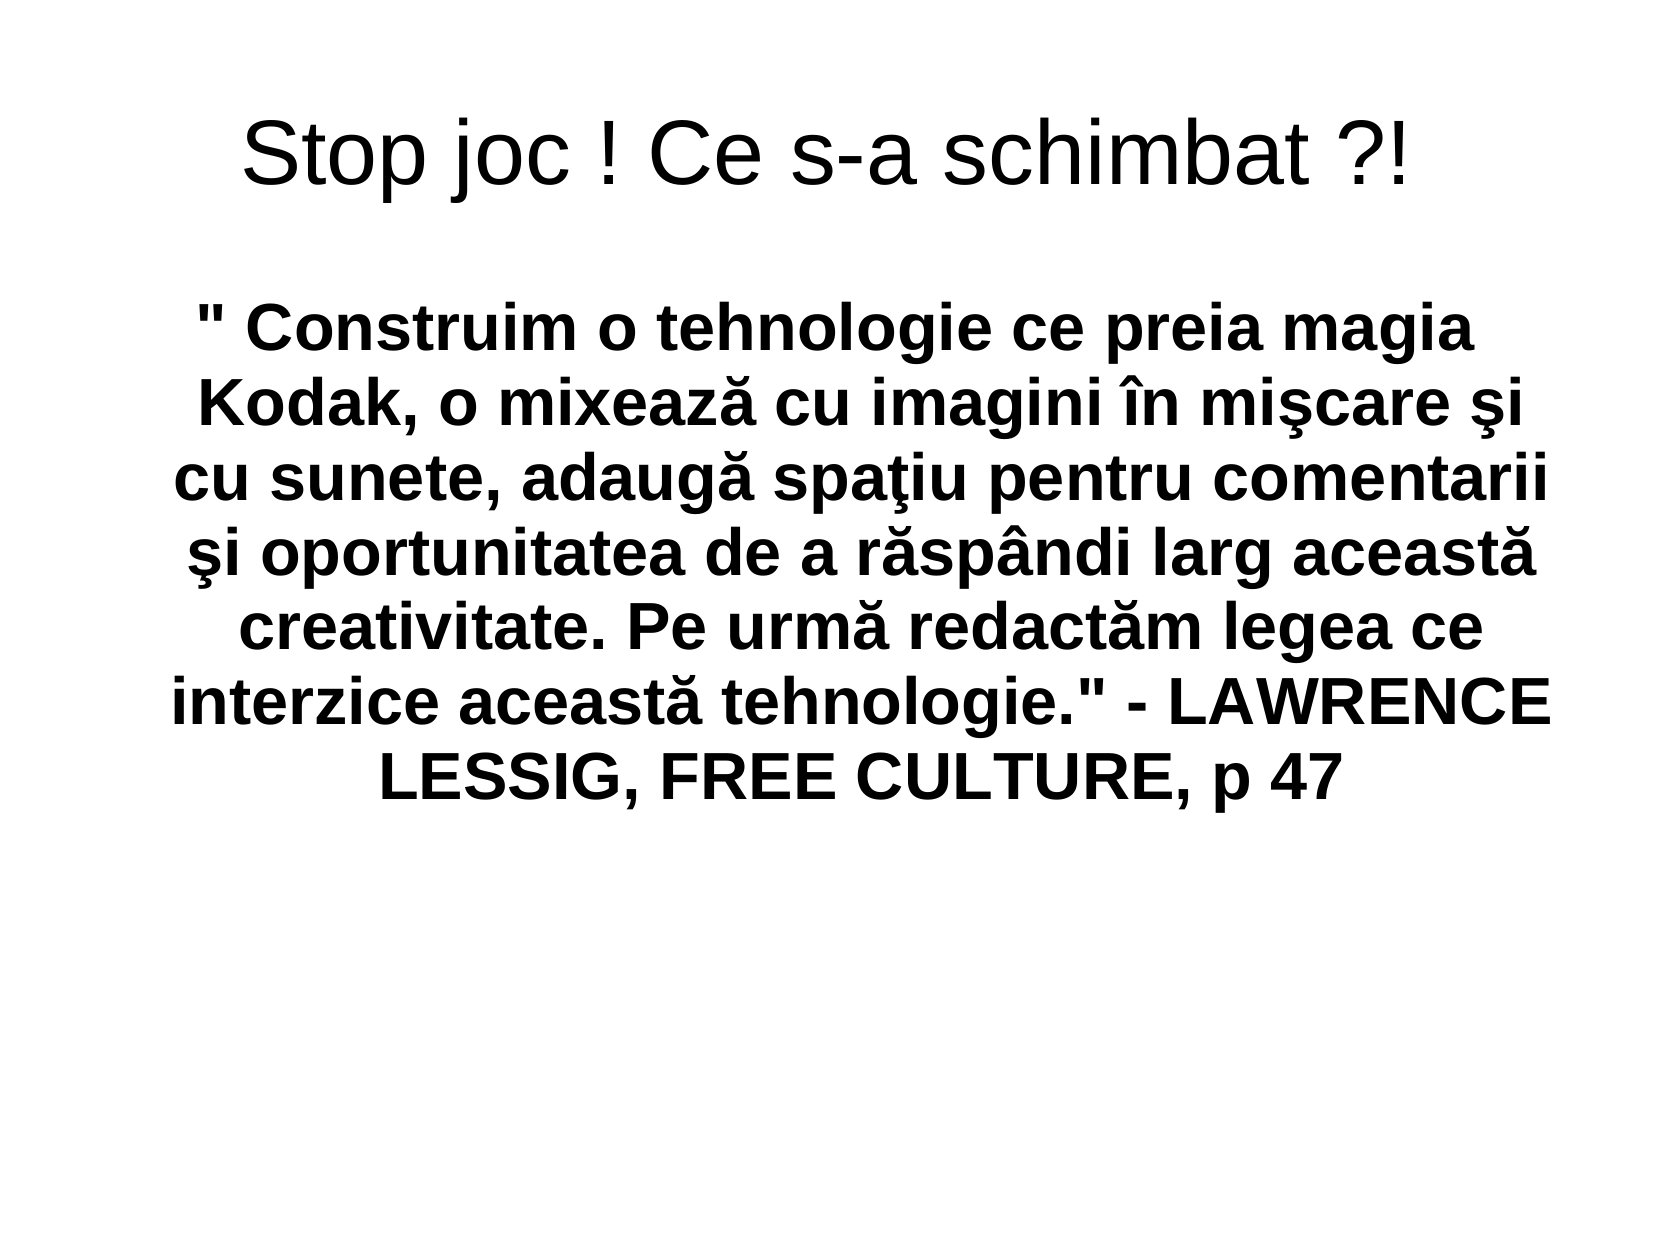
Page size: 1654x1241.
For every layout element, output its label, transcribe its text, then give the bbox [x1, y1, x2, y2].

title Stop joc ! Ce s-a schimbat ?! [82, 49, 1571, 257]
list " Construim o tehnologie ce preia magia Kodak, o mixează cu imagini în mişcare şi cu sunete, adaugă spaţiu pentru comentarii şi oportunitatea de a răspândi larg această creativitate. Pe urmă redactăm legea ce interzice această tehnologie." - LAWRENCE LESSIG, FREE CULTURE, p 47 [82, 290, 1571, 1109]
